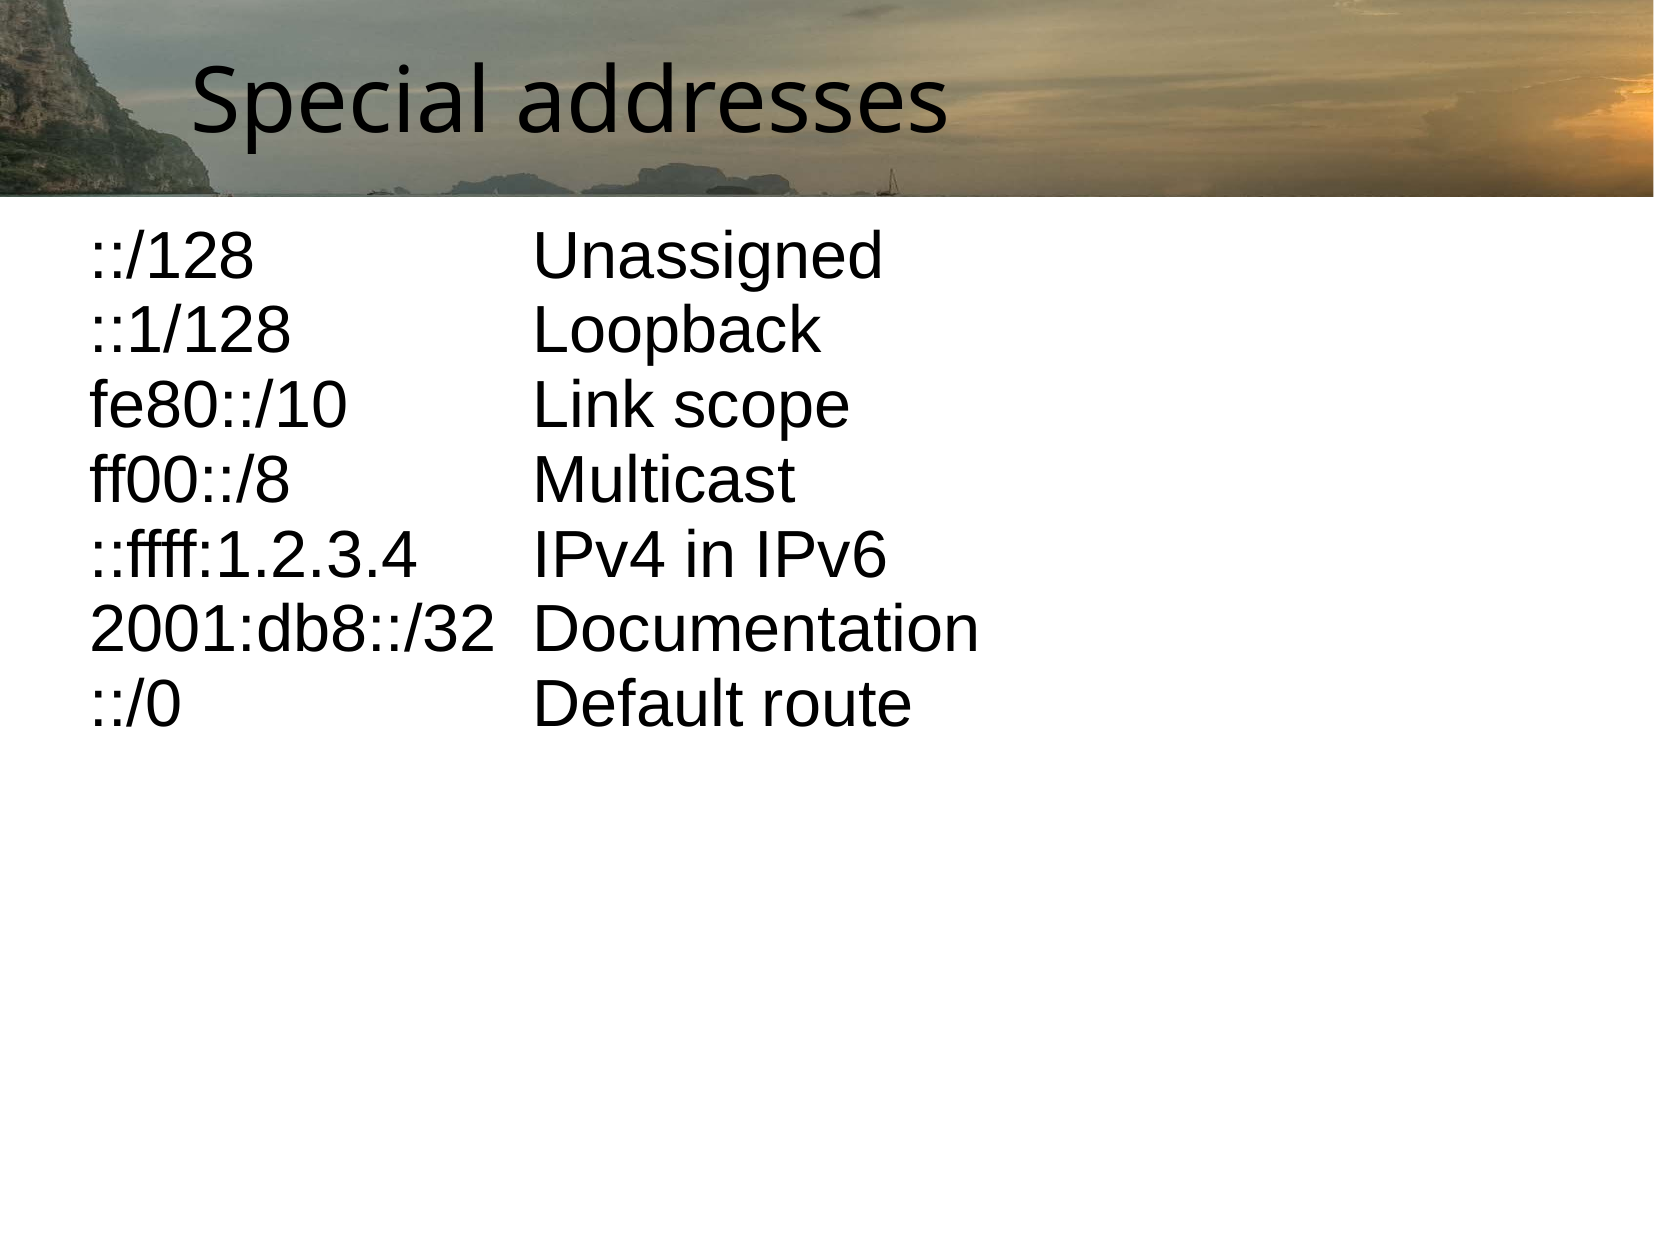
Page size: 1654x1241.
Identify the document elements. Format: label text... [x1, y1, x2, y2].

picture [0, 0, 1654, 197]
list ::/128 Unassigned ::1/128 Loopback fe80::/10 Link scope ff00::/8 Multicast ::ffff:1.2.3.4 IPv4 in IPv6 2001:db8::/32 Documentation ::/0 Default route [89, 217, 1578, 1226]
title Special addresses [190, 0, 1571, 194]
